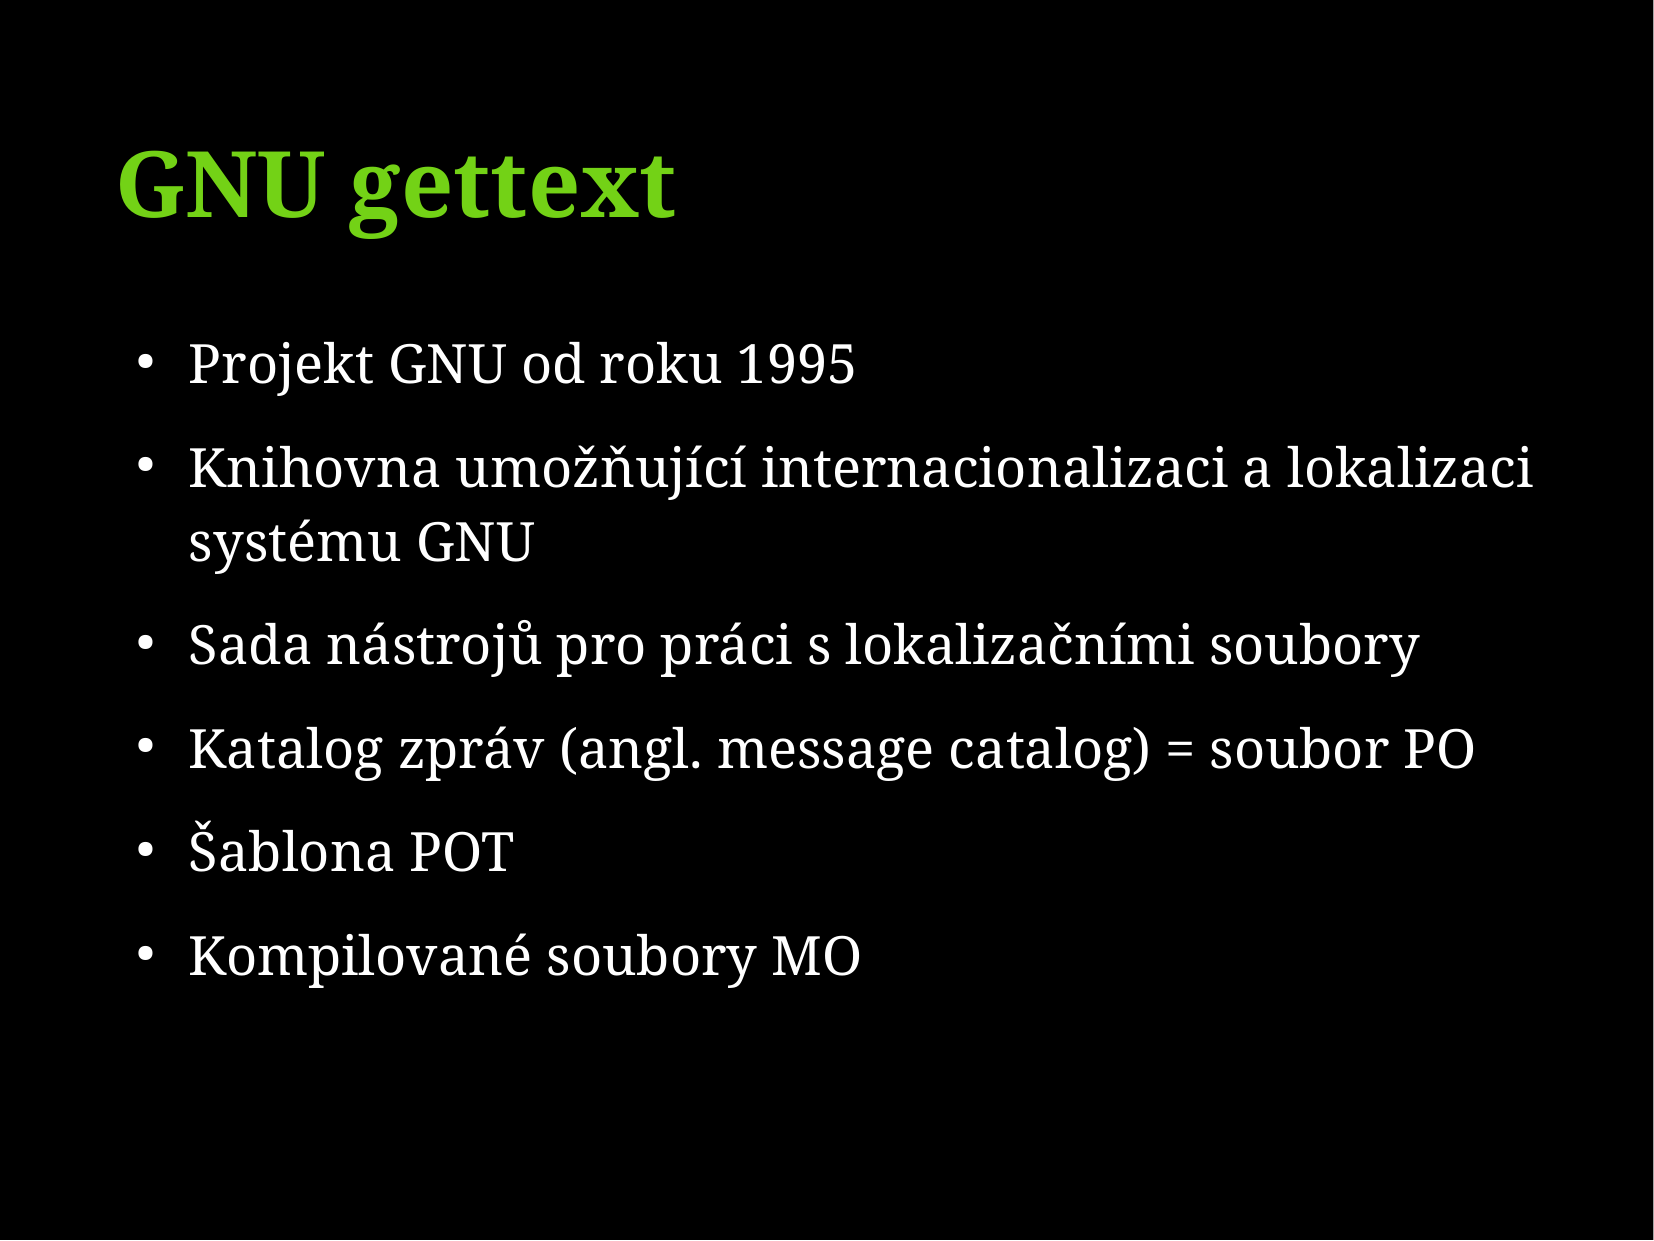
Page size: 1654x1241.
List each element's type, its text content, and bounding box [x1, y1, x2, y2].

list Projekt GNU od roku 1995 Knihovna umožňující internacionalizaci a lokalizaci systému GNU Sada nástrojů pro práci s lokalizačními soubory Katalog zpráv (angl. message catalog) = soubor PO Šablona POT Kompilované soubory MO [118, 325, 1536, 1145]
title GNU gettext [115, 78, 1539, 287]
